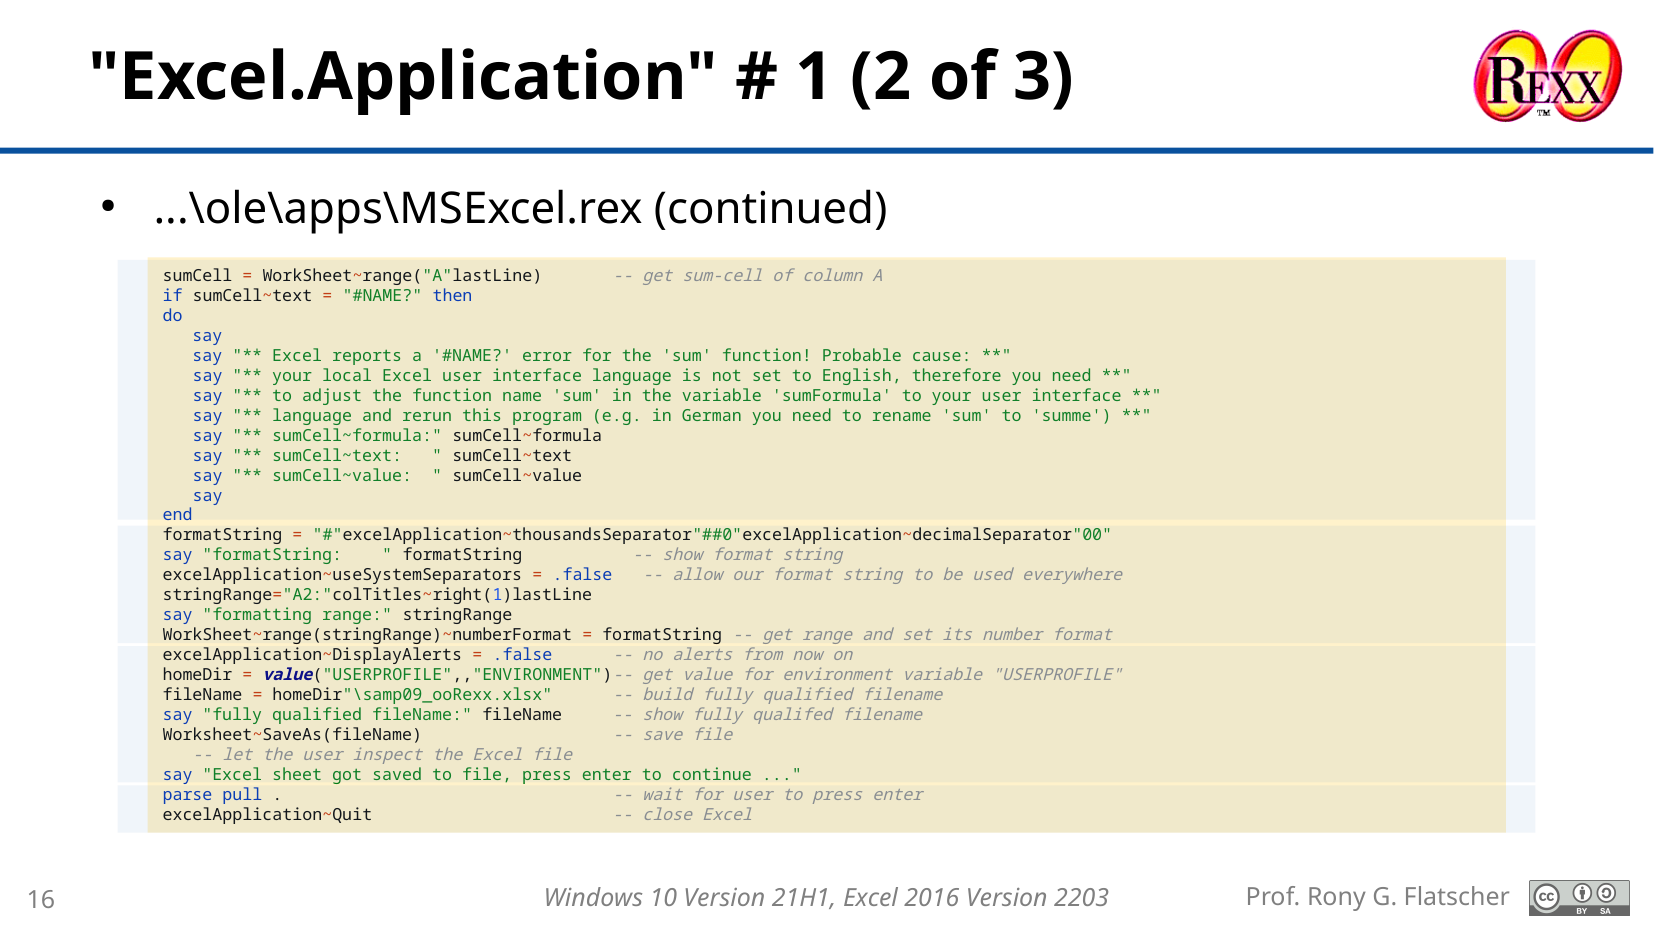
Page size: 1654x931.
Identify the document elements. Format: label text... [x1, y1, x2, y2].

text_box [117, 525, 1536, 644]
text_box [117, 785, 1536, 833]
list ...\ole\apps\MSExcel.rex (continued) [82, 177, 1571, 857]
title "Excel.Application" # 1 (2 of 3) [29, 0, 1654, 148]
text_box Windows 10 Version 21H1, Excel 2016 Version 2203 [0, 874, 1654, 922]
text_box [117, 646, 1536, 783]
text_box [117, 259, 1536, 520]
